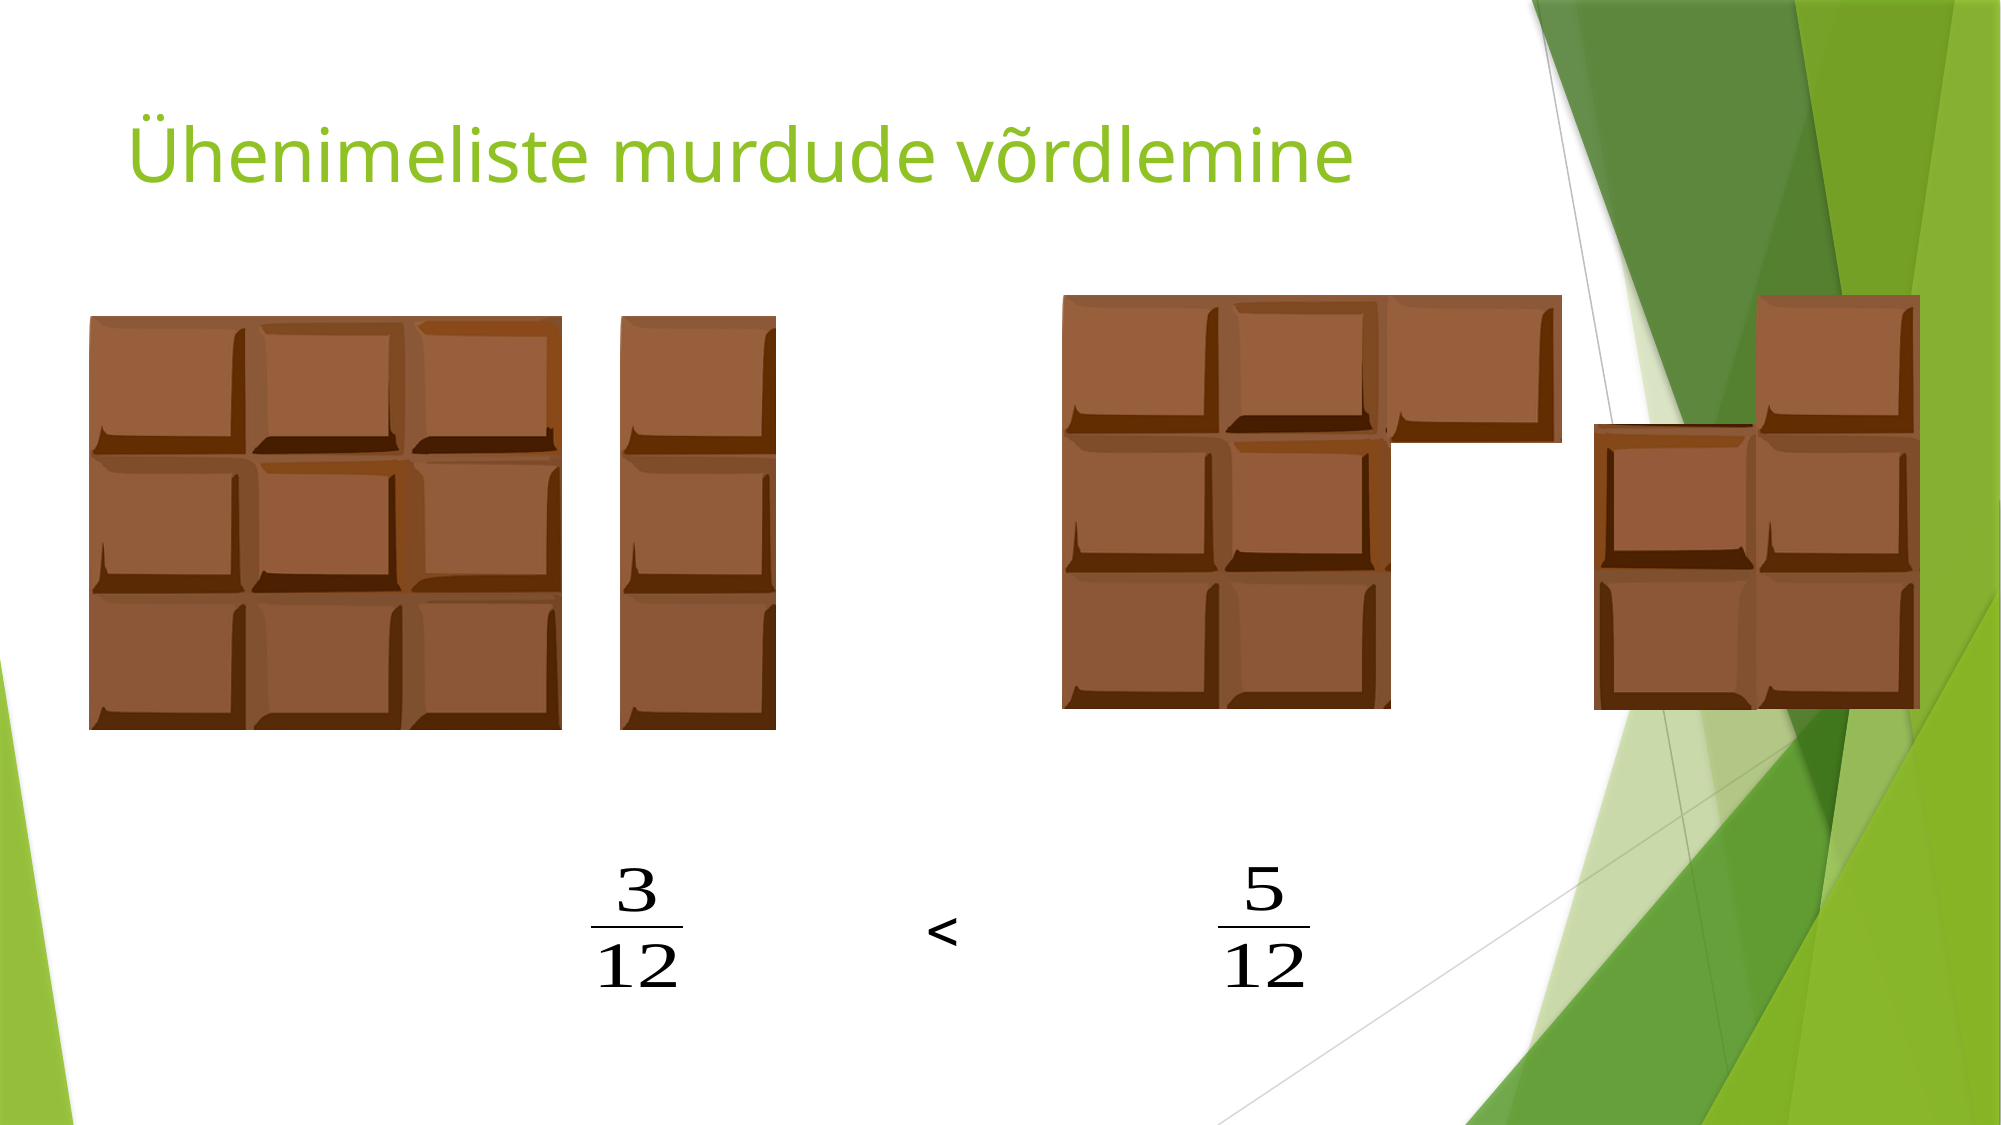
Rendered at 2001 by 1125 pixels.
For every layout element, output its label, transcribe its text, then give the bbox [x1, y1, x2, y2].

chart [1207, 852, 1321, 1002]
chart [580, 853, 694, 1001]
title Ühenimeliste murdude võrdlemine [111, 99, 1522, 317]
picture [1594, 295, 1920, 710]
picture [620, 316, 776, 730]
picture [89, 316, 562, 730]
picture [1062, 295, 1562, 709]
chart [910, 897, 969, 962]
